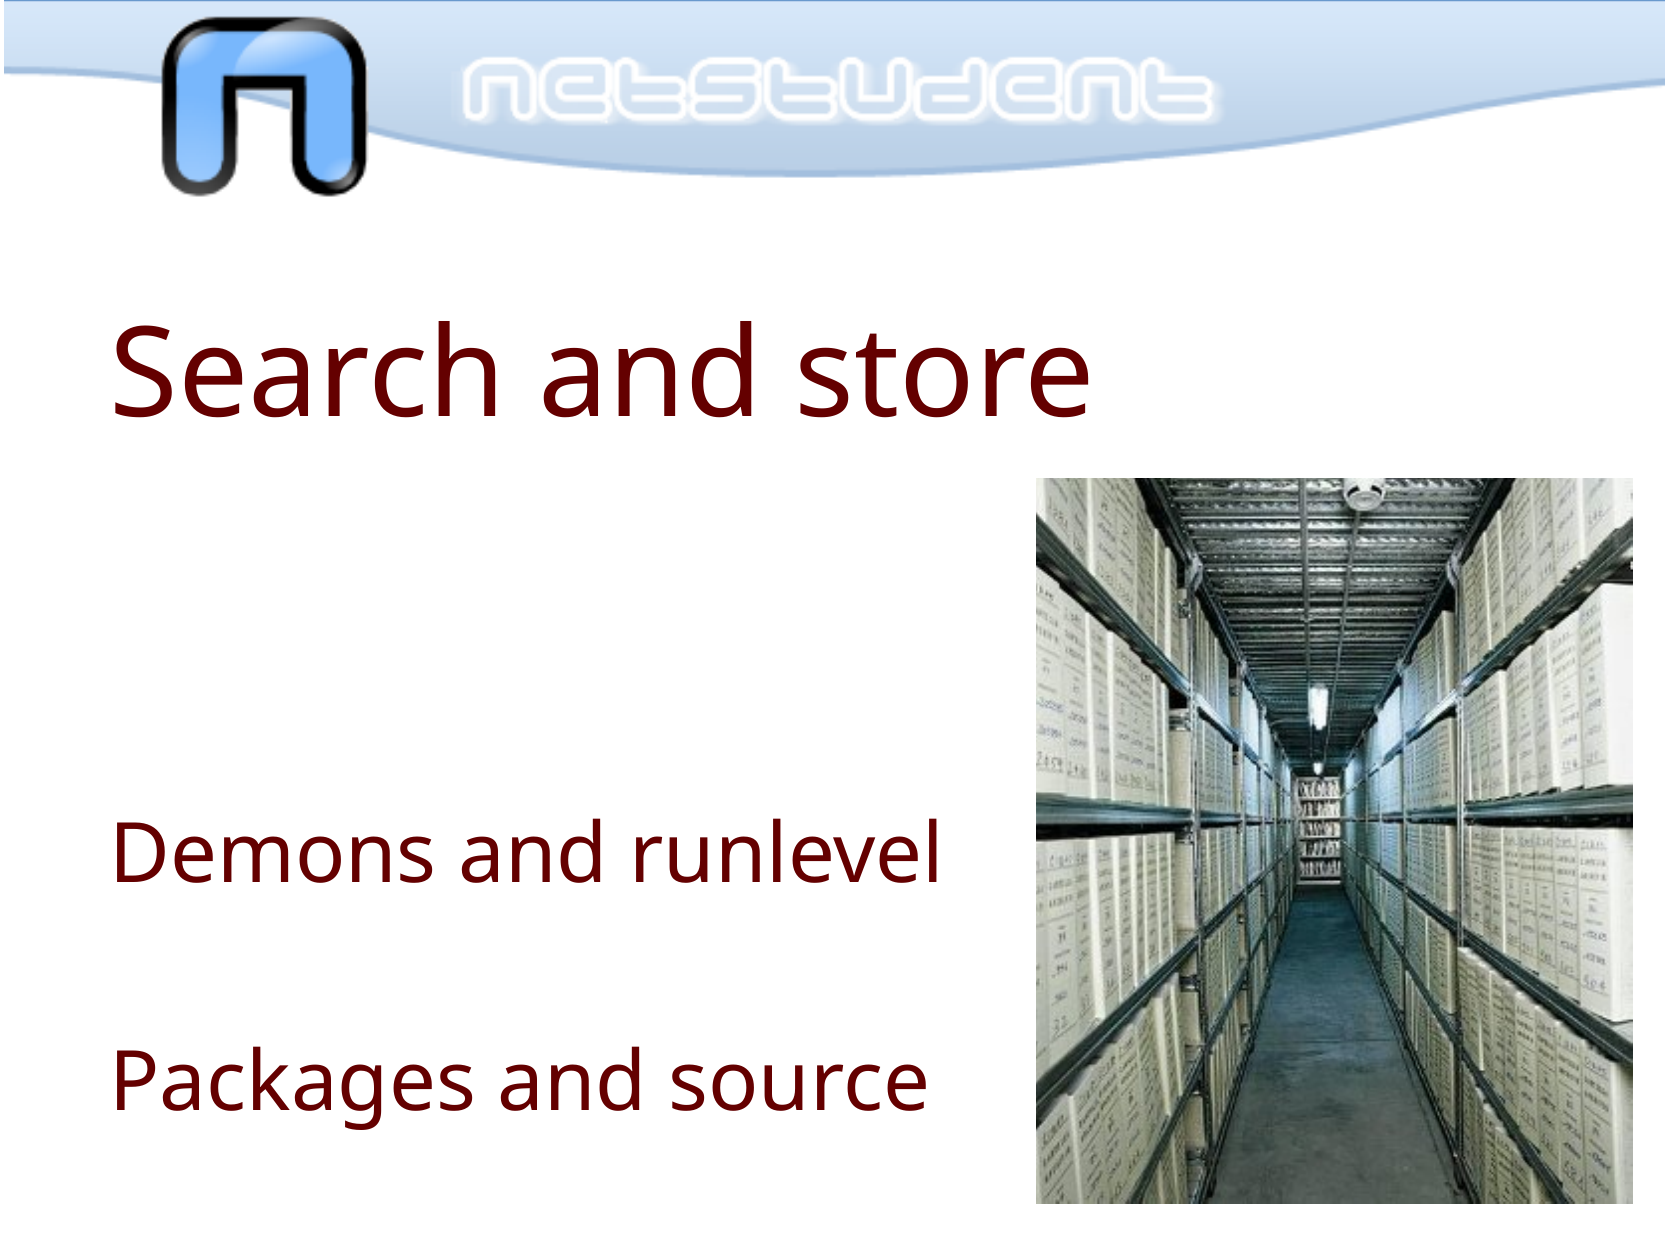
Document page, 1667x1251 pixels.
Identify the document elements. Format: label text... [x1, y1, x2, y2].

picture [0, 0, 1667, 1251]
title Search and store Demons and runlevel Packages and source [103, 218, 1289, 1054]
